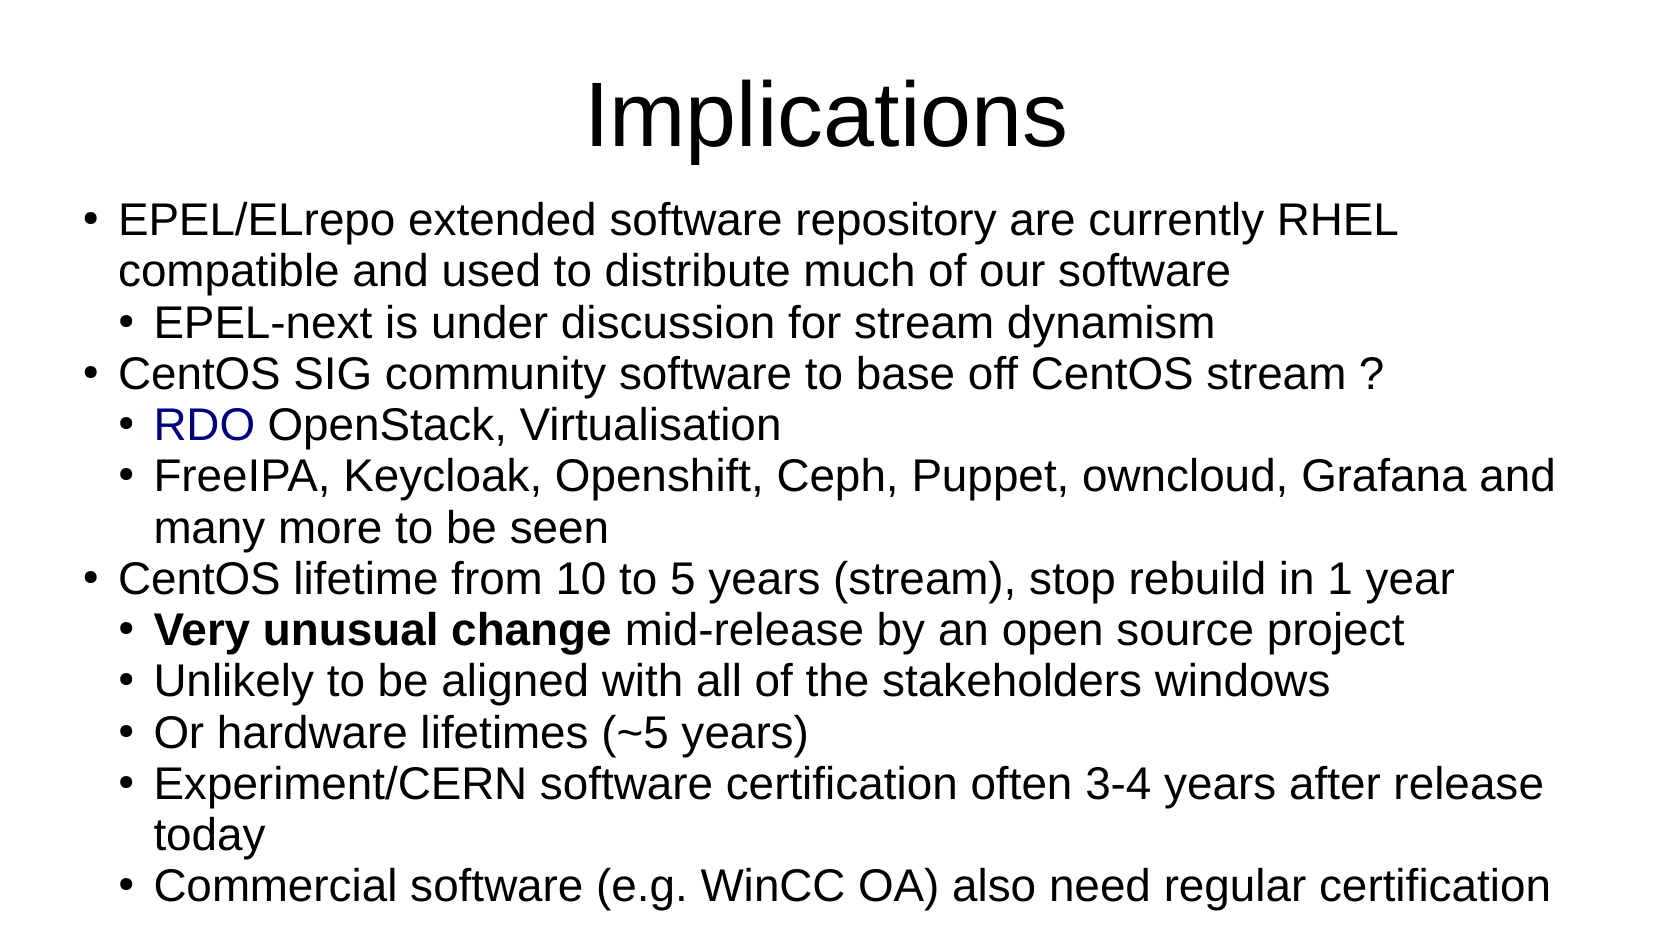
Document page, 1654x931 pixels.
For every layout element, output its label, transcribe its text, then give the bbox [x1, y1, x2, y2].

title Implications [82, 37, 1571, 193]
subtitle EPEL/ELrepo extended software repository are currently RHEL compatible and used to distribute much of our software EPEL-next is under discussion for stream dynamism CentOS SIG community software to base off CentOS stream ? RDO OpenStack, Virtualisation FreeIPA, Keycloak, Openshift, Ceph, Puppet, owncloud, Grafana and many more to be seen CentOS lifetime from 10 to 5 years (stream), stop rebuild in 1 year Very unusual change mid-release by an open source project Unlikely to be aligned with all of the stakeholders windows Or hardware lifetimes (~5 years) Experiment/CERN software certification often 3-4 years after release today Commercial software (e.g. WinCC OA) also need regular certification [82, 193, 1571, 919]
